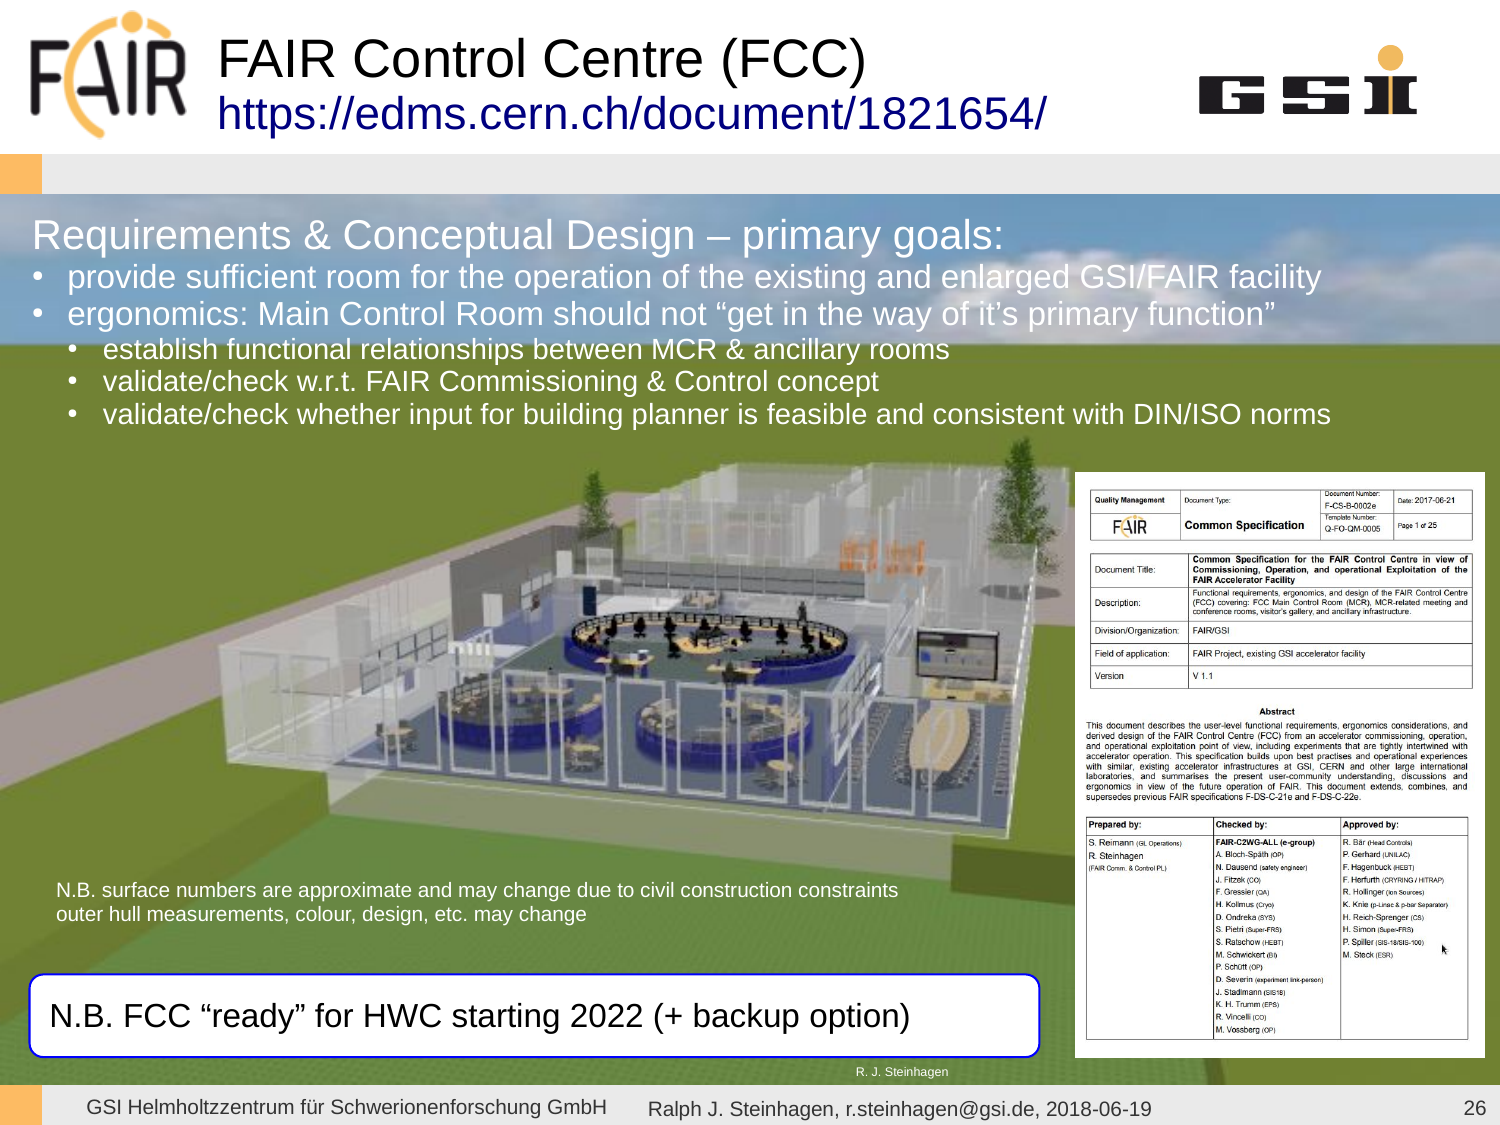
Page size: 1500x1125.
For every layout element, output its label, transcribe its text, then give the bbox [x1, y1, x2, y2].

picture [30, 9, 187, 141]
text_box N.B. surface numbers are approximate and may change due to civil construction constraints outer hull measurements, colour, design, etc. may change … Lower floor: showers, changing rooms, lockers, CSCO-IN infrastructure, building infrastructure, ... R. J. Steinhagen [41, 871, 1483, 1087]
text_box N.B. FCC “ready” for HWC starting 2022 (+ backup option) [29, 974, 1040, 1058]
text_box Requirements & Conceptual Design – primary goals: provide sufficient room for the operation of the existing and enlarged GSI/FAIR facility ergonomics: Main Control Room should not “get in the way of it’s primary function” establish functional relationships between MCR & ancillary rooms validate/check w.r.t. FAIR Commissioning & Control concept validate/check whether input for building planner is feasible and consistent with DIN/ISO norms [17, 204, 1490, 439]
picture [1197, 42, 1419, 117]
title FAIR Control Centre (FCC) https://edms.cern.ch/document/1821654/ [217, 21, 1180, 147]
picture [0, 194, 1500, 1085]
